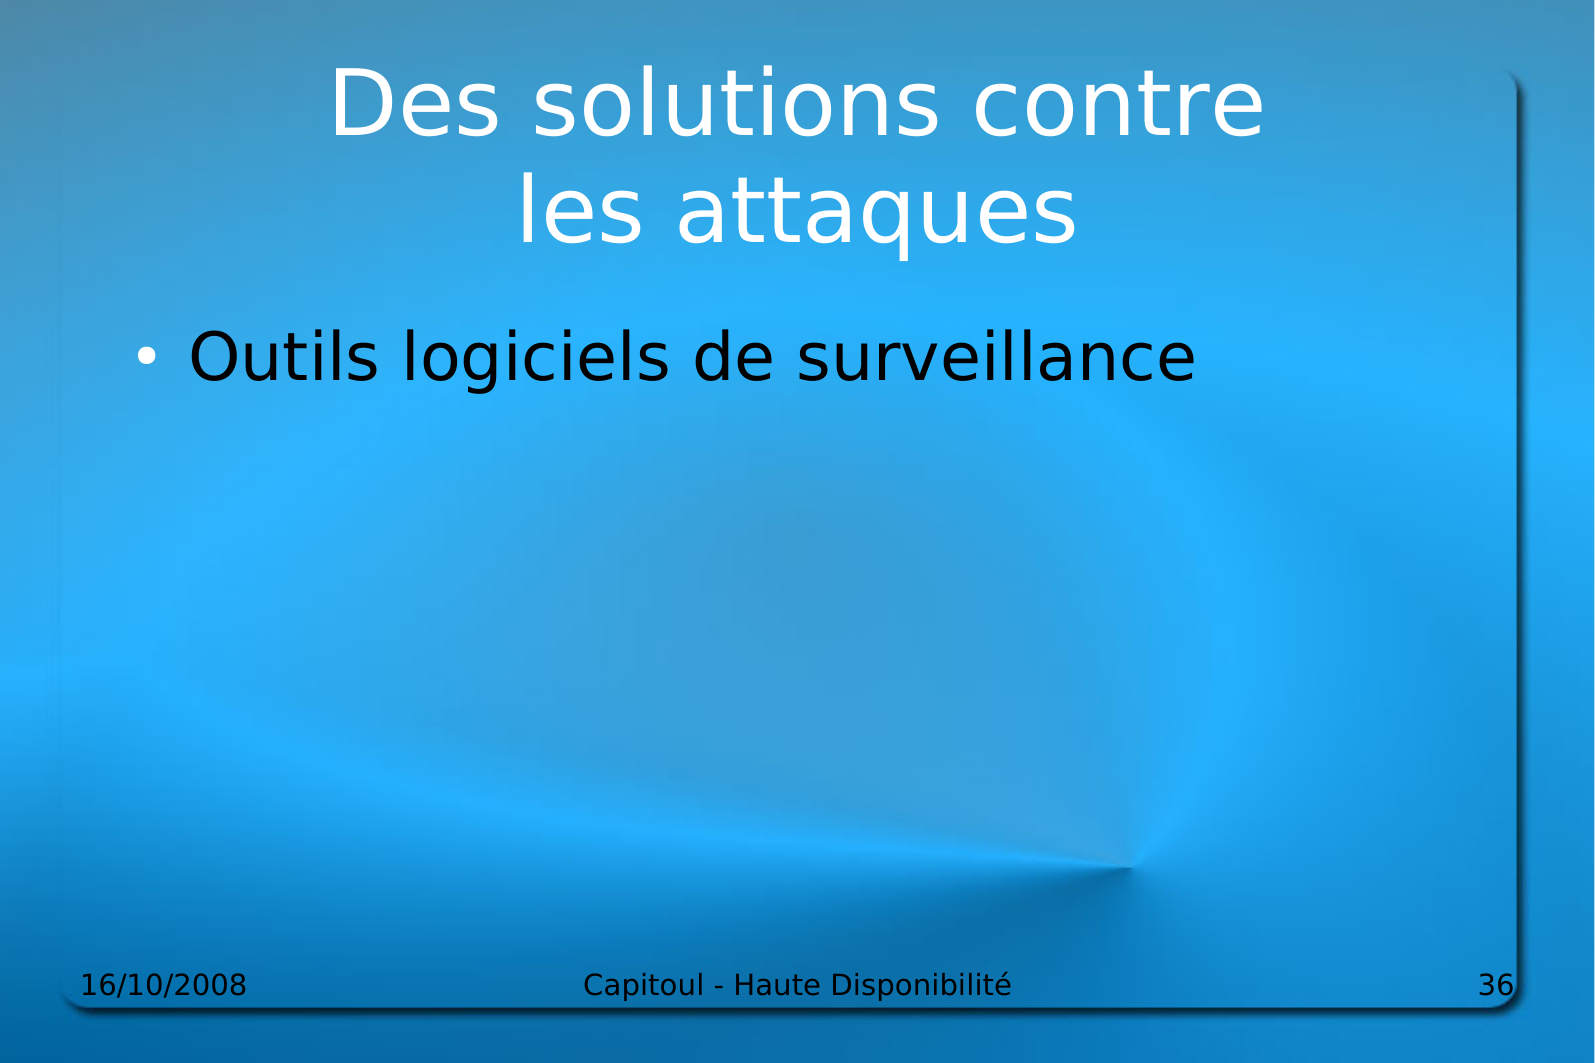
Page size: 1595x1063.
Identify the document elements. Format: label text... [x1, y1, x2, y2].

list Outils logiciels de surveillance [117, 318, 1479, 927]
picture [0, 0, 1595, 1063]
title Des solutions contre les attaques [117, 50, 1479, 265]
